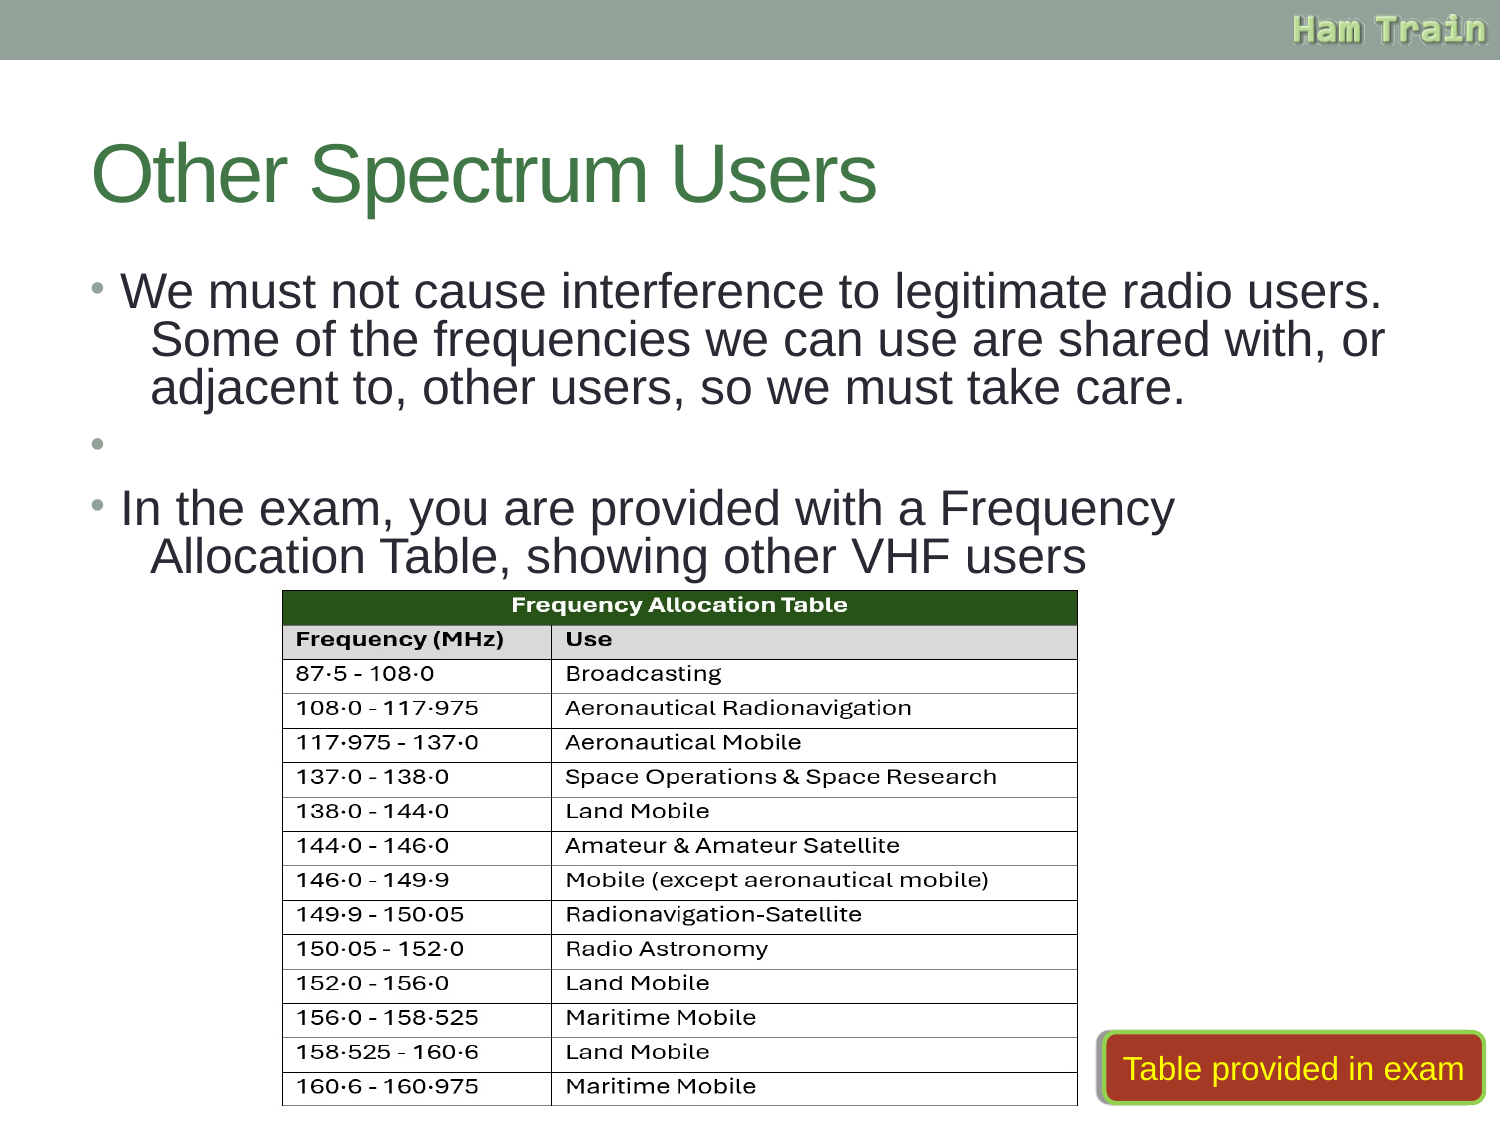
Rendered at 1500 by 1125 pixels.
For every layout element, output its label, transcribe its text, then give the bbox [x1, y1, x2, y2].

picture [277, 586, 1081, 1109]
text_box Table provided in exam [1104, 1032, 1485, 1104]
title Other Spectrum Users [75, 87, 1426, 251]
list We must not cause interference to legitimate radio users. Some of the frequencies we can use are shared with, or adjacent to, other users, so we must take care. In the exam, you are provided with a Frequency Allocation Table, showing other VHF users [75, 262, 1415, 622]
